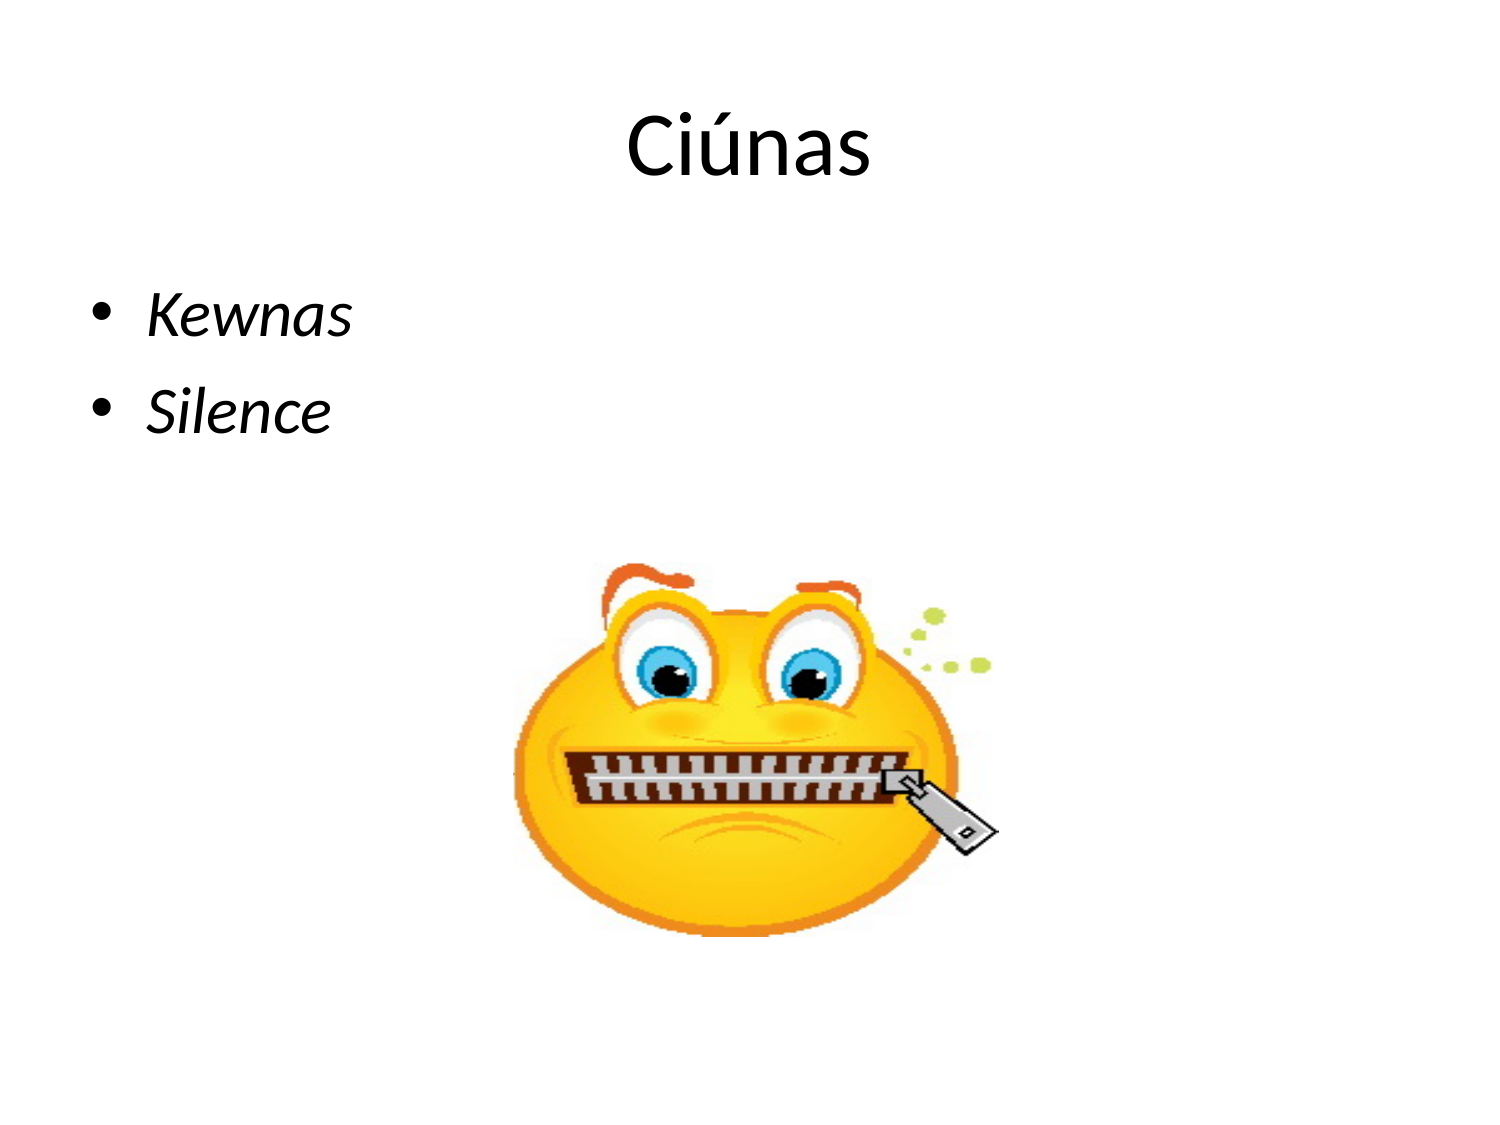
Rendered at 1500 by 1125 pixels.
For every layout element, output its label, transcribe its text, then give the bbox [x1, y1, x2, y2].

title Ciúnas [75, 45, 1426, 233]
picture [513, 562, 999, 937]
list Kewnas Silence [75, 262, 1426, 1005]
